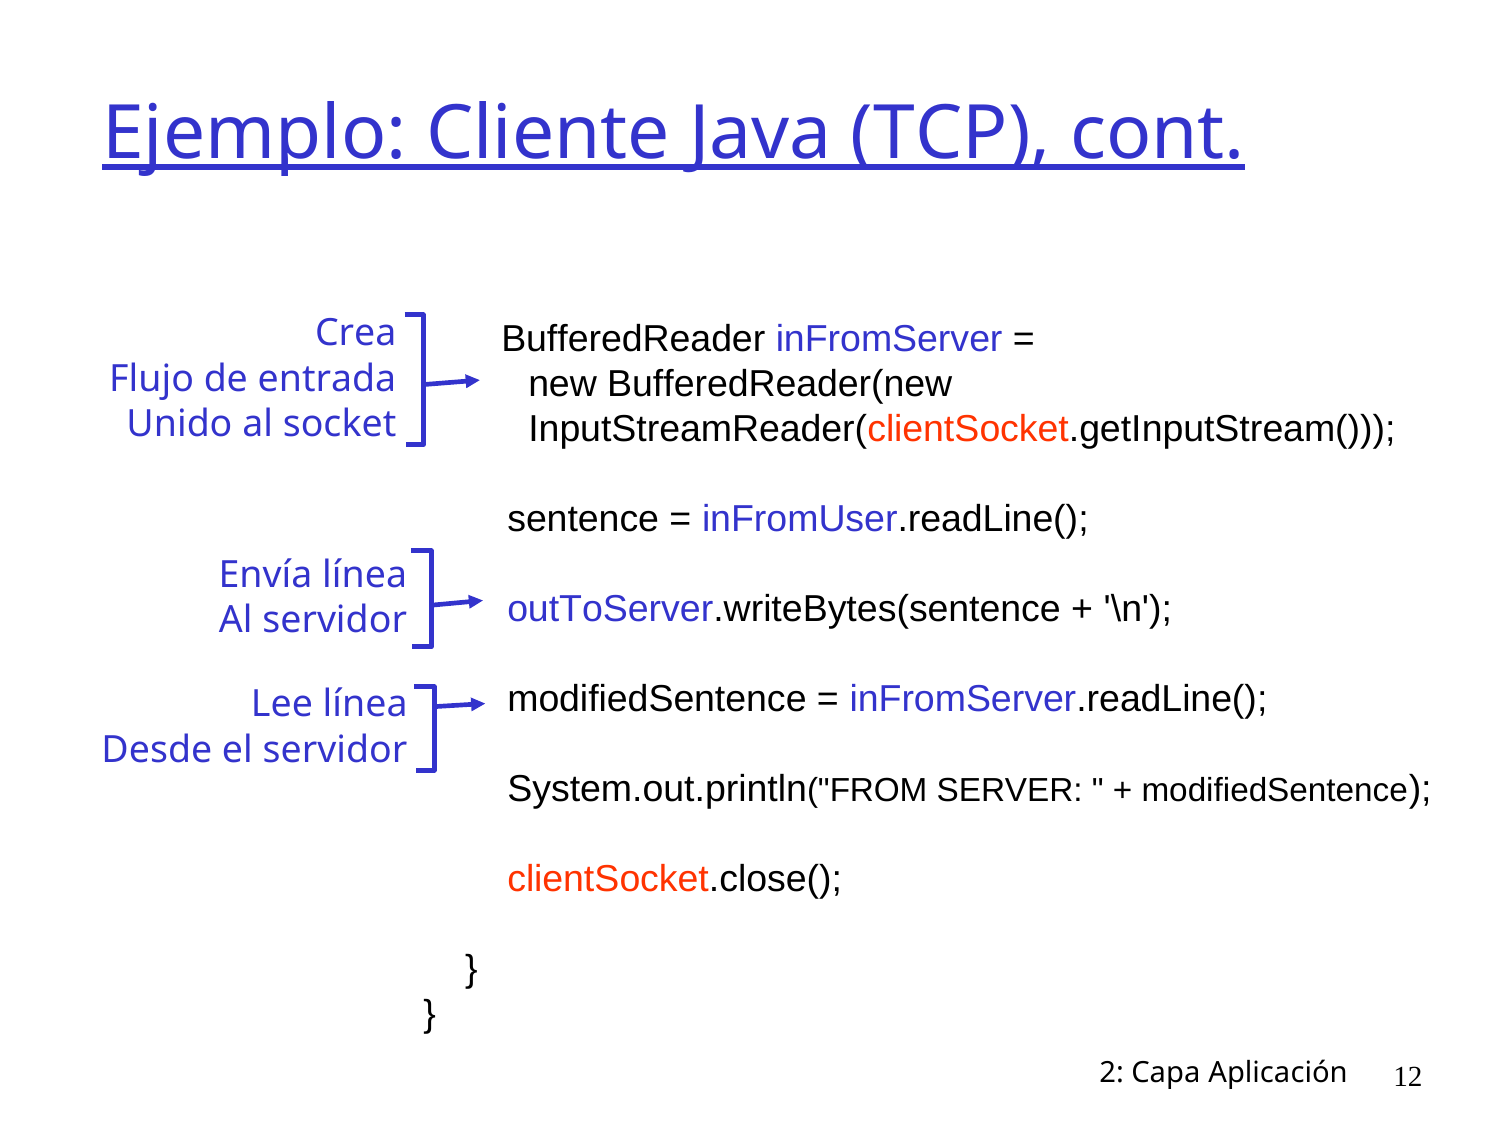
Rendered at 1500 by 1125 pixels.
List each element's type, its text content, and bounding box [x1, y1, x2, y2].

text_box BufferedReader inFromServer = new BufferedReader(new InputStreamReader(clientSocket.getInputStream())); sentence = inFromUser.readLine(); outToServer.writeBytes(sentence + '\n'); modifiedSentence = inFromServer.readLine(); System.out.println("FROM SERVER: " + modifiedSentence); clientSocket.close(); } } [408, 306, 1458, 1042]
title Ejemplo: Cliente Java (TCP), cont. [87, 37, 1363, 225]
text_box Crea Flujo de entrada Unido al socket [18, 305, 412, 452]
text_box Envía línea Al servidor [203, 547, 423, 649]
text_box Lee línea Desde el servidor [86, 676, 423, 778]
